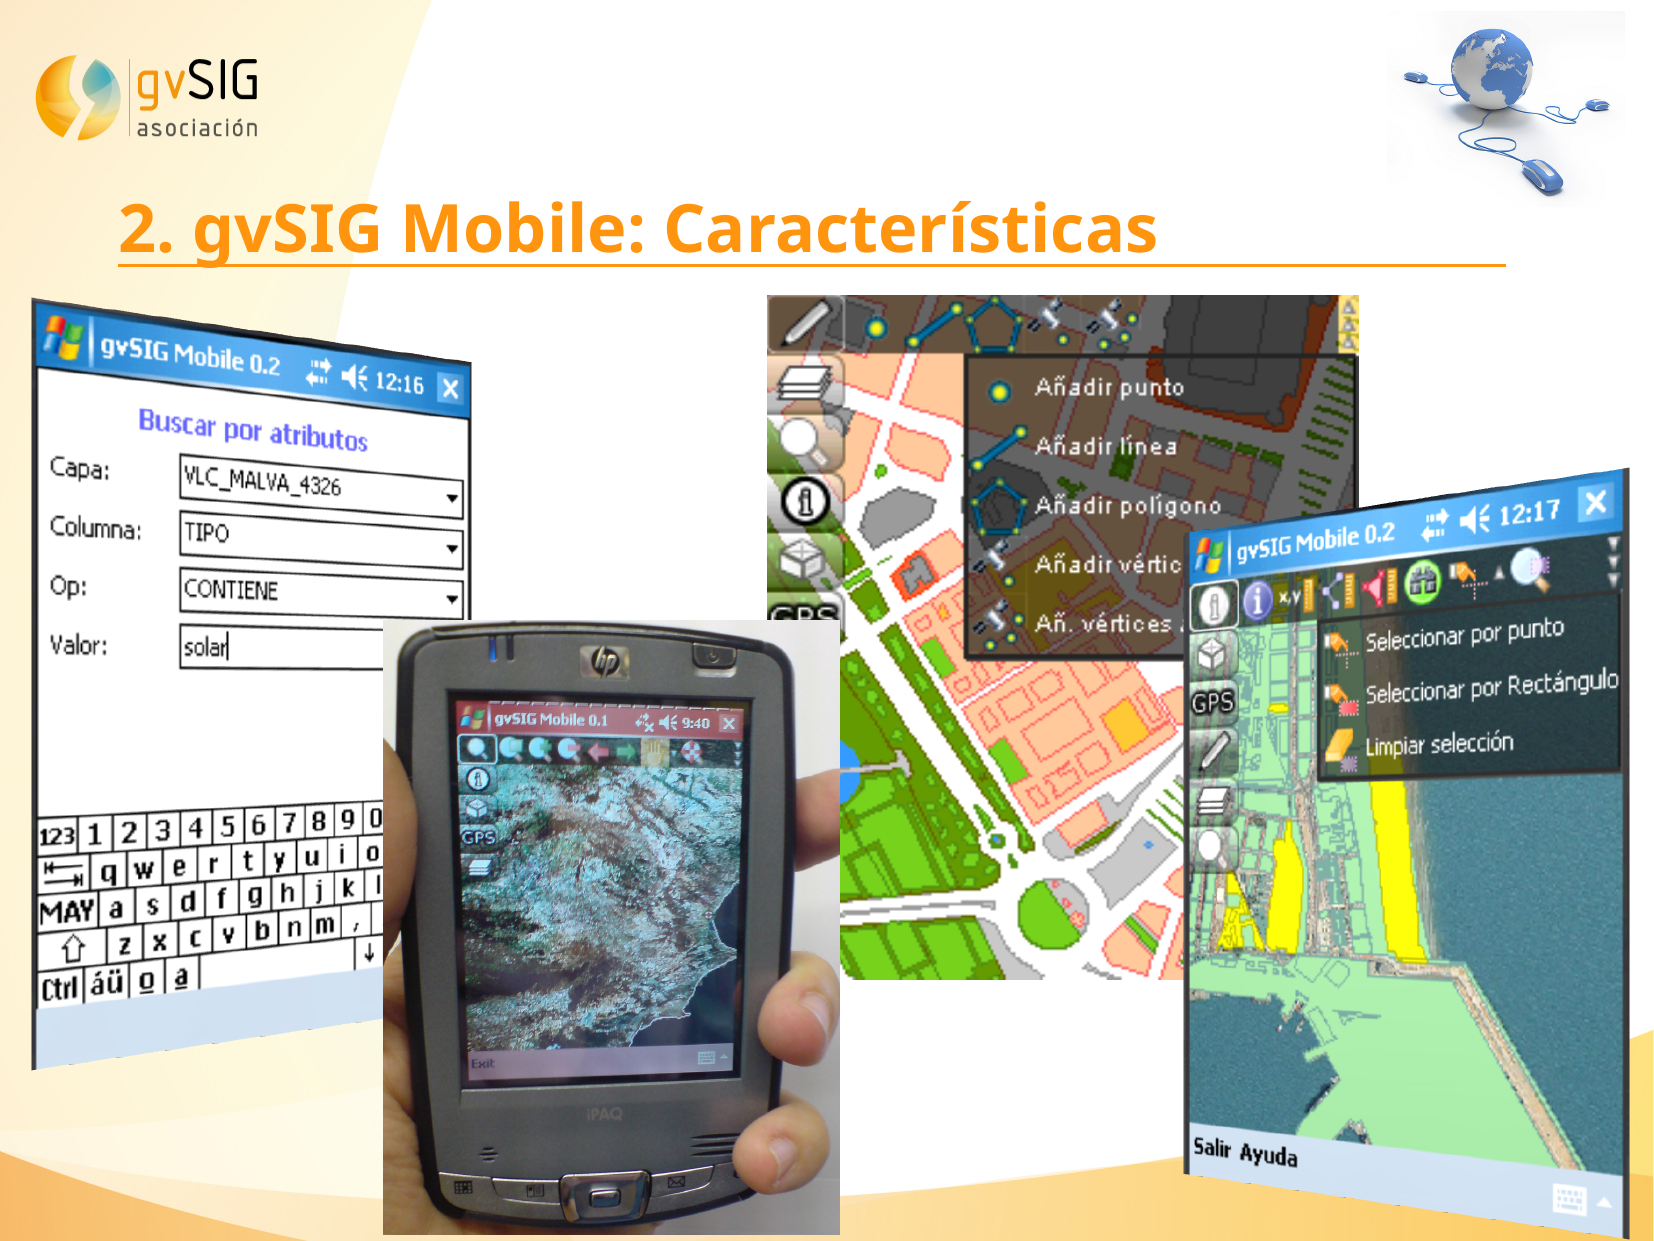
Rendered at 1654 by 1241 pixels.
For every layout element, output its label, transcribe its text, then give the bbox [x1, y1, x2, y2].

title 2. gvSIG Mobile: Características [118, 177, 1607, 276]
picture [0, 0, 1654, 1241]
